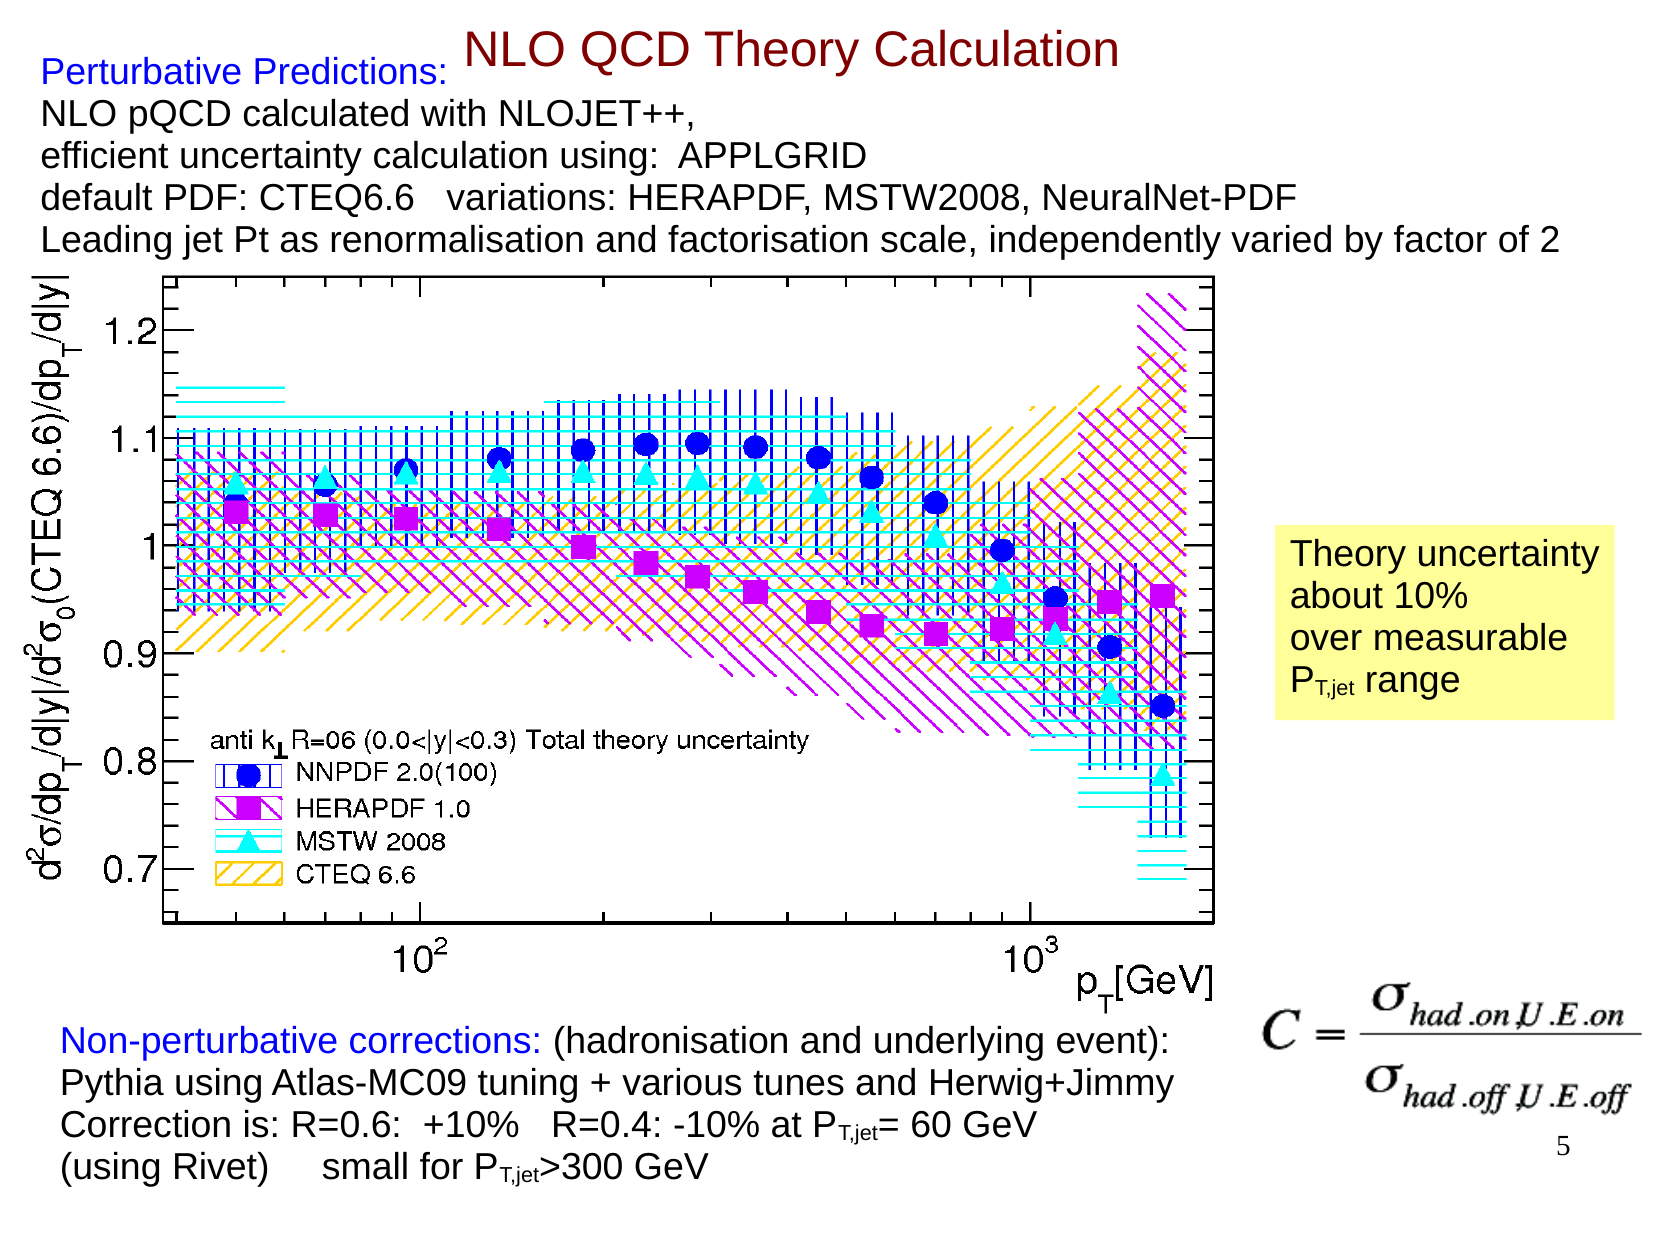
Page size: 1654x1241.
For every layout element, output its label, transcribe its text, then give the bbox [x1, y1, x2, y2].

picture [11, 236, 1654, 1126]
text_box [32, 787, 788, 1241]
text_box NLO QCD Theory Calculation [448, 13, 1150, 43]
text_box Theory uncertainty about 10% over measurable PT,jet range [1275, 525, 1615, 721]
text_box [1200, 300, 1238, 371]
text_box Perturbative Predictions: NLO pQCD calculated with NLOJET++, efficient uncertainty calculation using: APPLGRID default PDF: CTEQ6.6 variations: HERAPDF, MSTW2008, NeuralNet-PDF Leading jet Pt as renormalisation and factorisation scale, independently varied by factor of 2 [25, 43, 1576, 269]
text_box Non-perturbative corrections: (hadronisation and underlying event): Pythia using Atlas-MC09 tuning + various tunes and Herwig+Jimmy Correction is: R=0.6: +10% R=0.4: -10% at PT,jet= 60 GeV (using Rivet) small for PT,jet>300 GeV [45, 1012, 1191, 1241]
